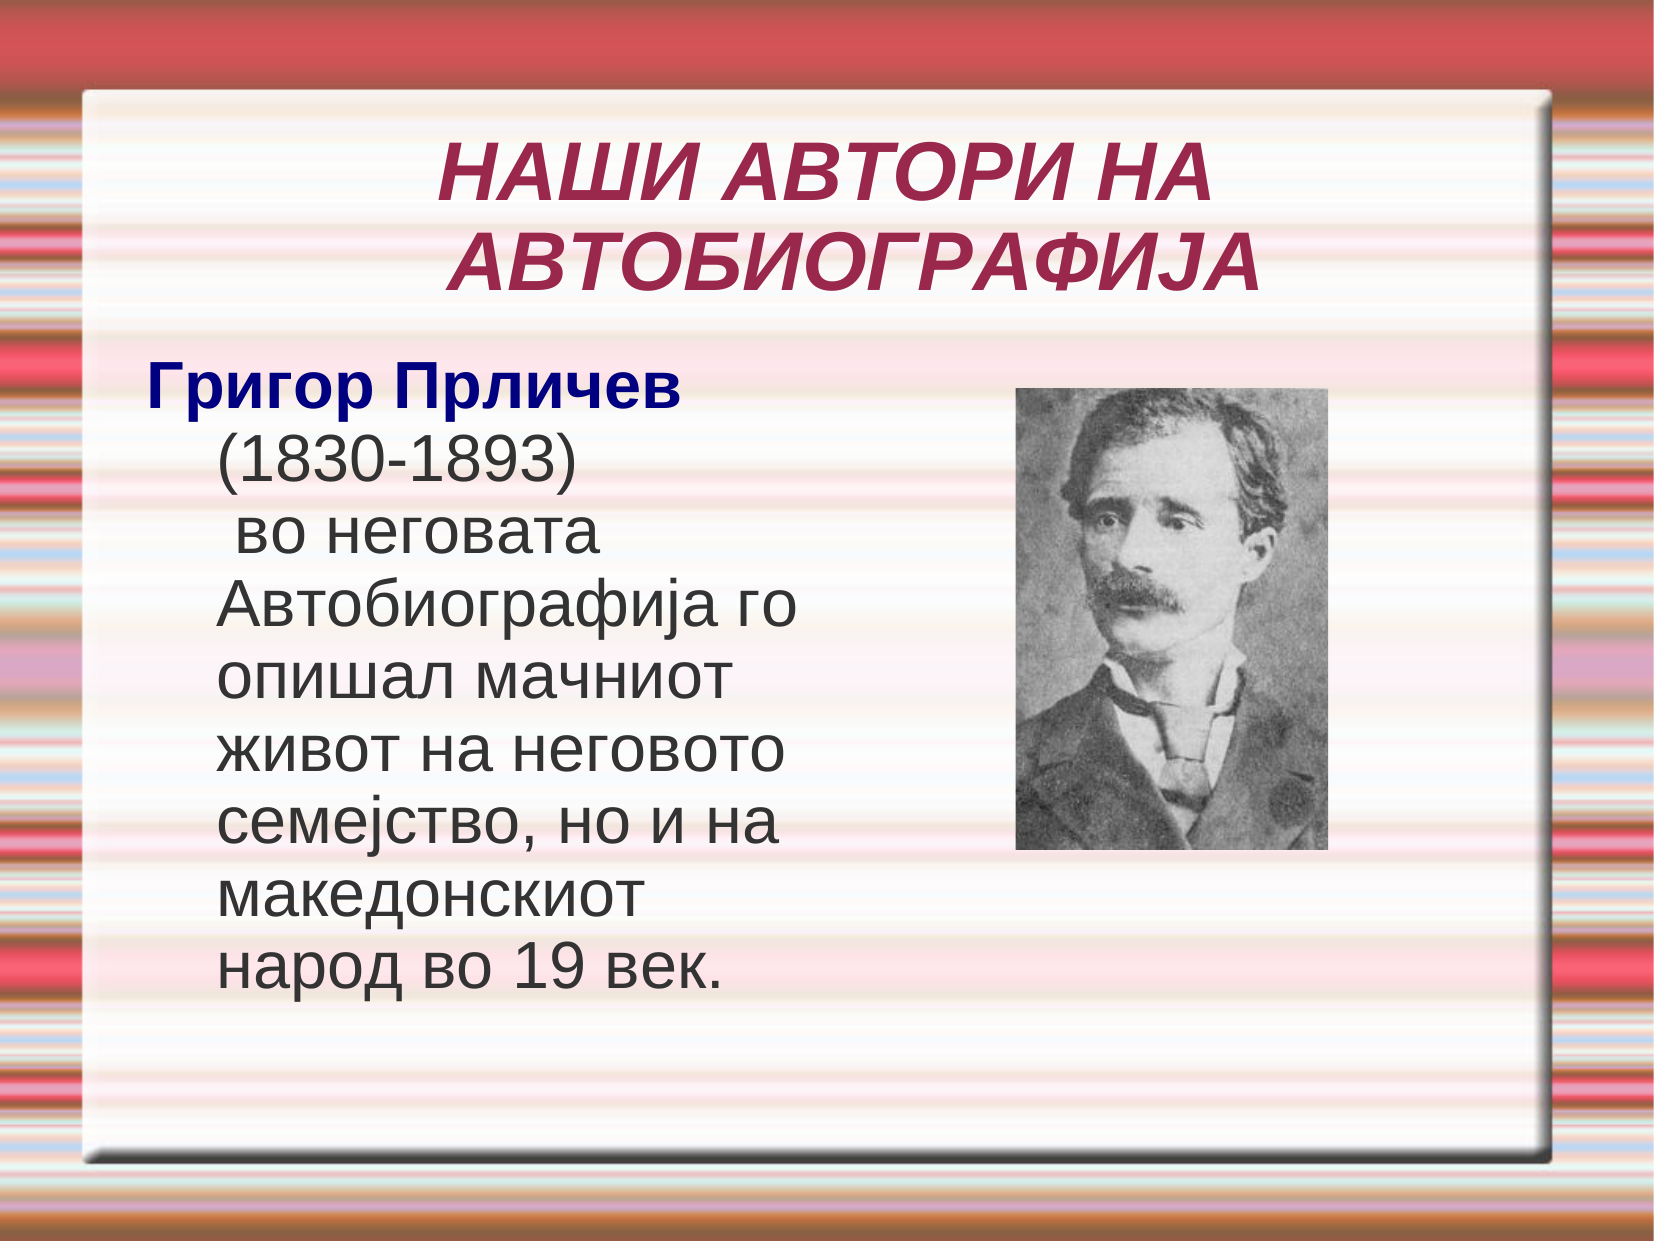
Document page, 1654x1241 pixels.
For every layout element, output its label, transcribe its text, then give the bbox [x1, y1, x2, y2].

title НАШИ АВТОРИ НА АВТОБИОГРАФИЈА [121, 79, 1534, 357]
list Григор Прличев (1830-1893) во неговата Автобиографија го опишал мачниот живот на неговото семејство, но и на македонскиот народ во 19 век. [134, 350, 809, 1117]
text_box [1015, 388, 1329, 850]
picture [0, 0, 1654, 1241]
